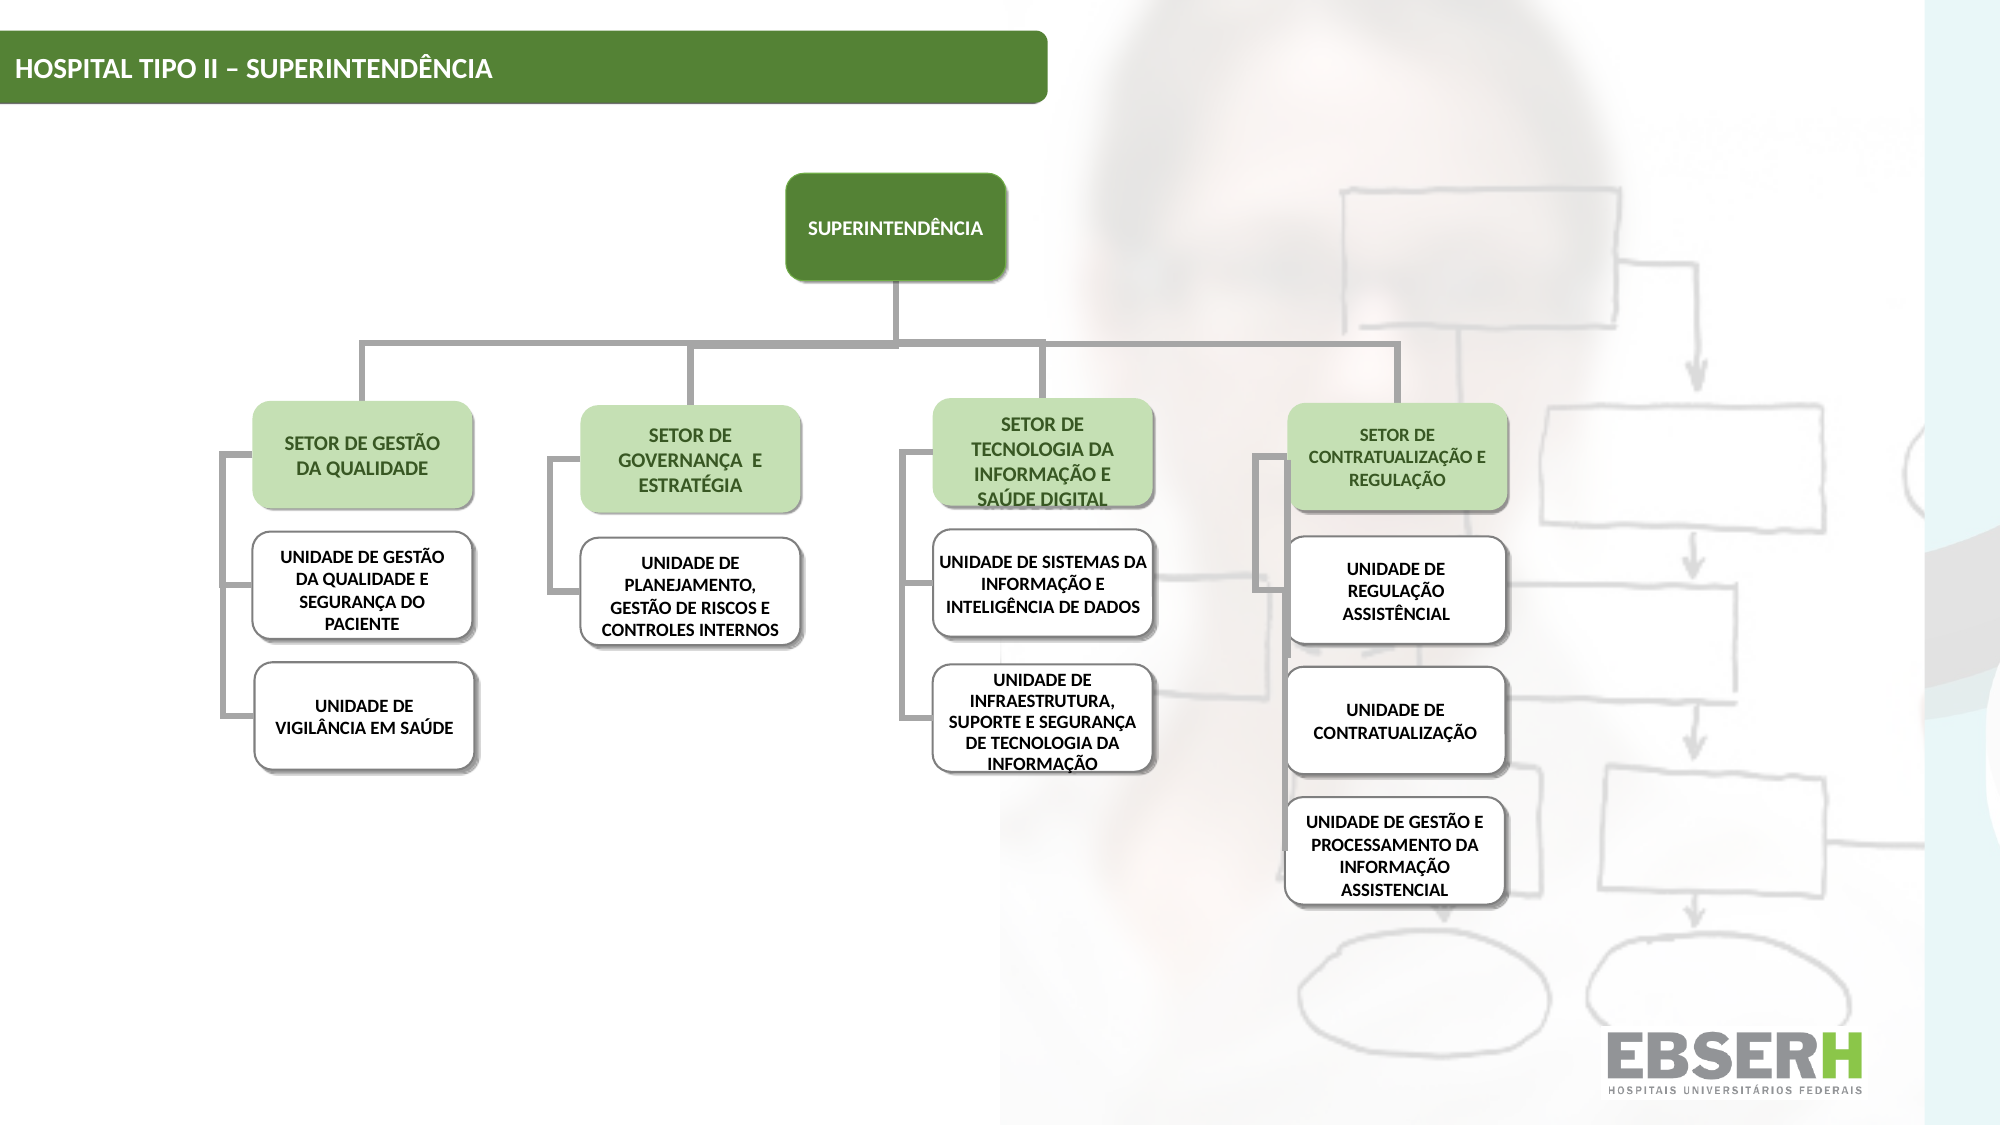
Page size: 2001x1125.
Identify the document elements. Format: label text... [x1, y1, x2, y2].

text_box UNIDADE DE VIGILÂNCIA EM SAÚDE [254, 662, 475, 770]
text_box UNIDADE DE INFRAESTRUTURA, SUPORTE E SEGURANÇA DE TECNOLOGIA DA INFORMAÇÃO [932, 664, 1153, 772]
text_box SETOR DE CONTRATUALIZAÇÃO E REGULAÇÃO [1287, 402, 1508, 511]
text_box HOSPITAL TIPO II – SUPERINTENDÊNCIA [0, 30, 1048, 103]
text_box UNIDADE DE SISTEMAS DA INFORMAÇÃO E INTELIGÊNCIA DE DADOS [933, 529, 1154, 637]
text_box SUPERINTENDÊNCIA [785, 173, 1006, 281]
text_box UNIDADE DE REGULAÇÃO ASSISTÊNCIAL [1291, 536, 1507, 644]
text_box UNIDADE DE GESTÃO DA QUALIDADE E SEGURANÇA DO PACIENTE [252, 531, 473, 639]
text_box SETOR DE TECNOLOGIA DA INFORMAÇÃO E SAÚDE DIGITAL [932, 398, 1153, 506]
text_box UNIDADE DE PLANEJAMENTO, GESTÃO DE RISCOS E CONTROLES INTERNOS [580, 537, 801, 646]
text_box SETOR DE GOVERNANÇA E ESTRATÉGIA [580, 405, 801, 513]
text_box UNIDADE DE CONTRATUALIZAÇÃO [1288, 666, 1506, 775]
text_box UNIDADE DE GESTÃO E PROCESSAMENTO DA INFORMAÇÃO ASSISTENCIAL [1284, 797, 1505, 905]
text_box SETOR DE GESTÃO DA QUALIDADE [252, 400, 473, 509]
